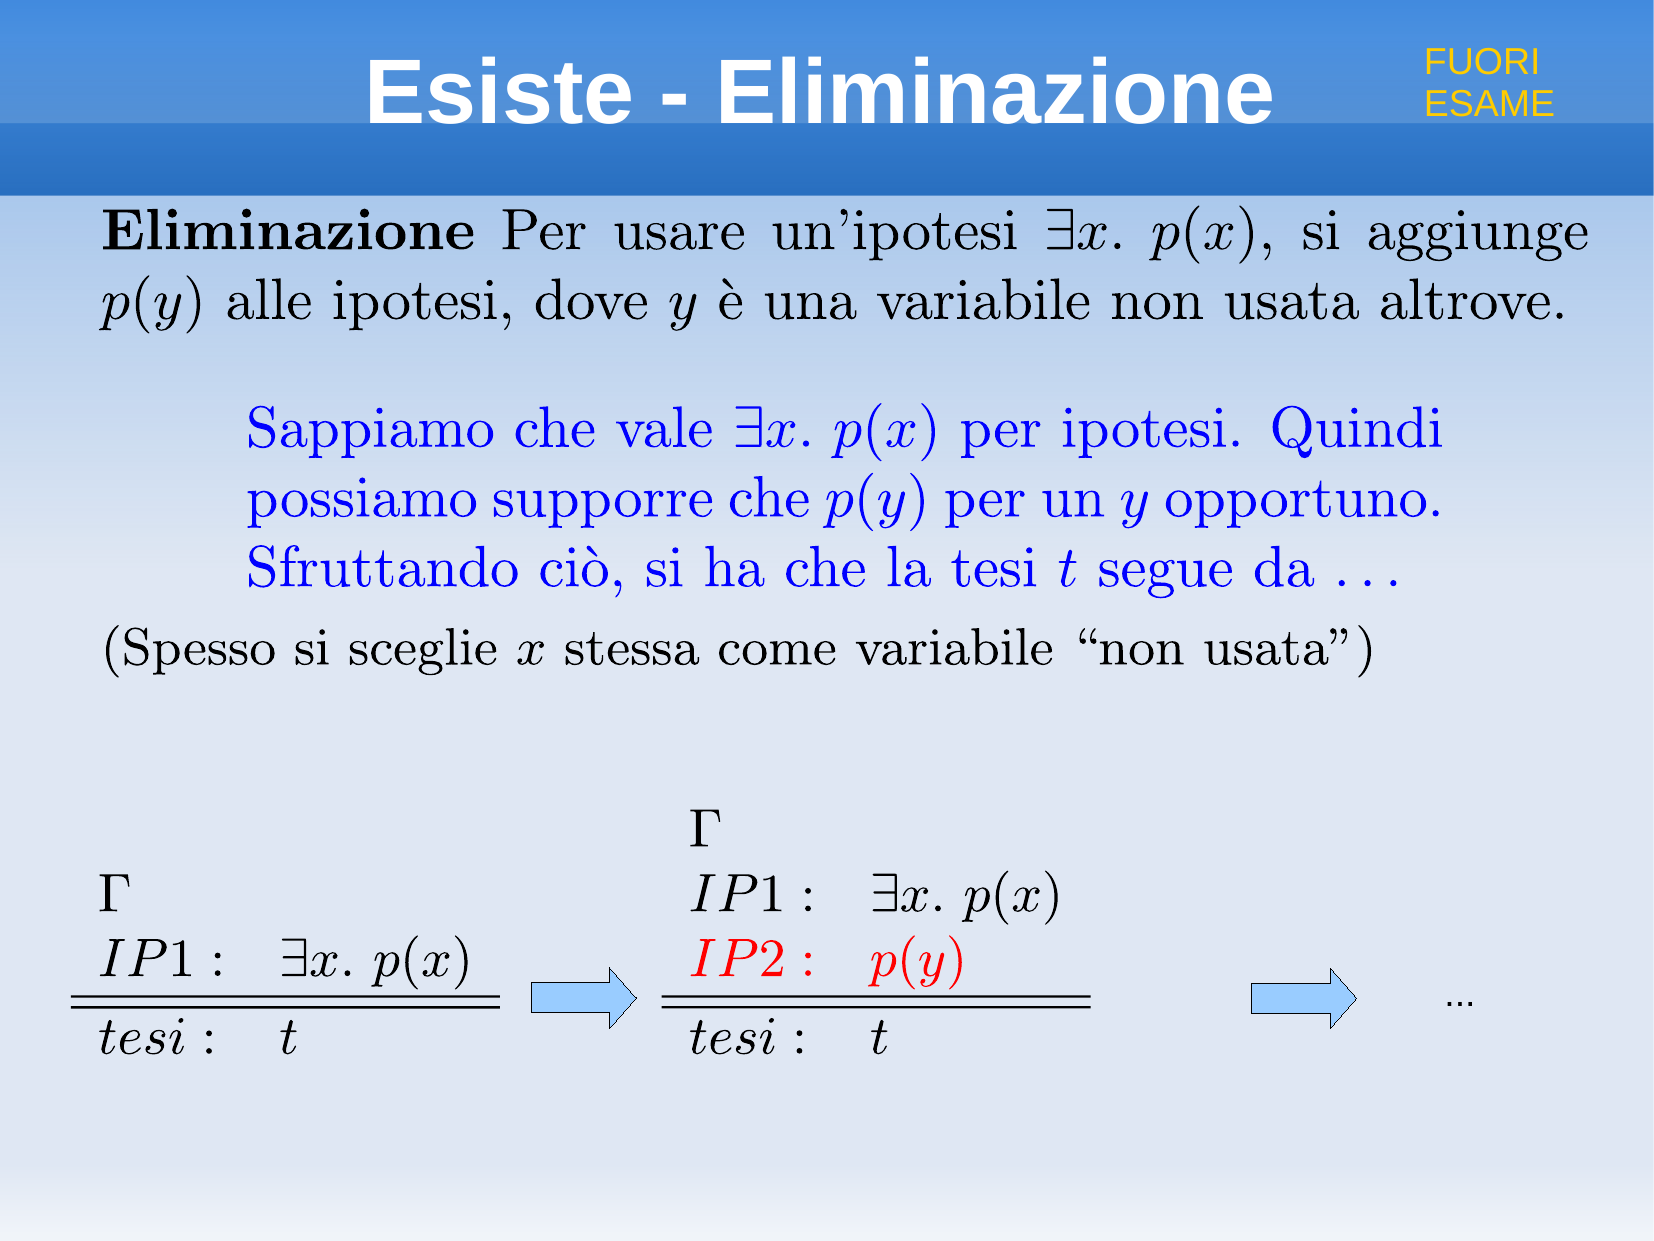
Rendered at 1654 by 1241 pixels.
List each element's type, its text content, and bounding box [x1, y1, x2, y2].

title Esiste - Eliminazione [76, 0, 1565, 196]
text_box [98, 205, 1590, 678]
text_box ... [1429, 964, 1491, 1022]
text_box FUORI ESAME [1409, 33, 1571, 132]
text_box [1251, 968, 1357, 1029]
text_box [70, 874, 500, 1055]
picture [0, 0, 1654, 1241]
text_box [531, 967, 637, 1029]
text_box [661, 809, 1091, 1055]
